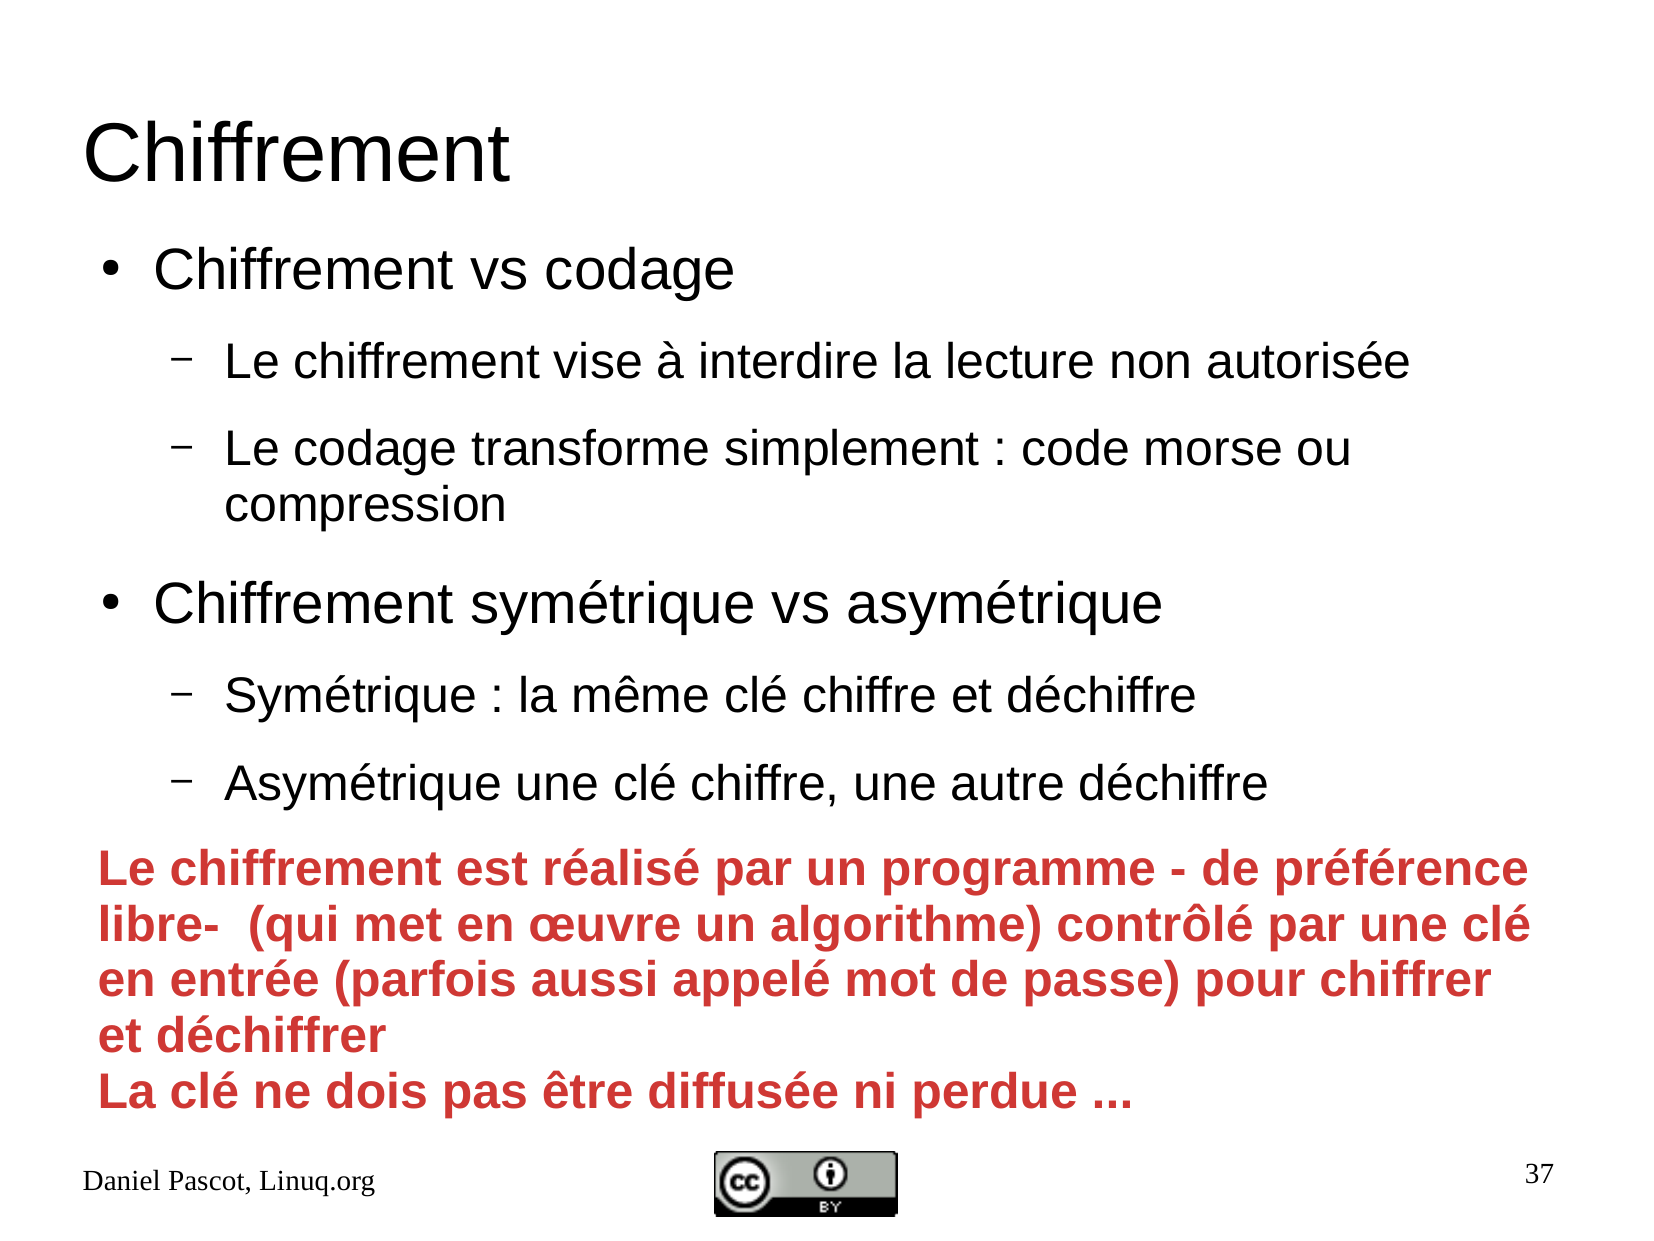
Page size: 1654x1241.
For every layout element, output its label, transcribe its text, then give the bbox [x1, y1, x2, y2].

list Chiffrement vs codage Le chiffrement vise à interdire la lecture non autorisée Le codage transforme simplement : code morse ou compression Chiffrement symétrique vs asymétrique Symétrique : la même clé chiffre et déchiffre Asymétrique une clé chiffre, une autre déchiffre [82, 236, 1571, 957]
picture [714, 1151, 898, 1217]
title Chiffrement [82, 49, 1571, 236]
text_box Le chiffrement est réalisé par un programme - de préférence libre- (qui met en œuvre un algorithme) contrôlé par une clé en entrée (parfois aussi appelé mot de passe) pour chiffrer et déchiffrer La clé ne dois pas être diffusée ni perdue ... [82, 832, 1560, 1127]
